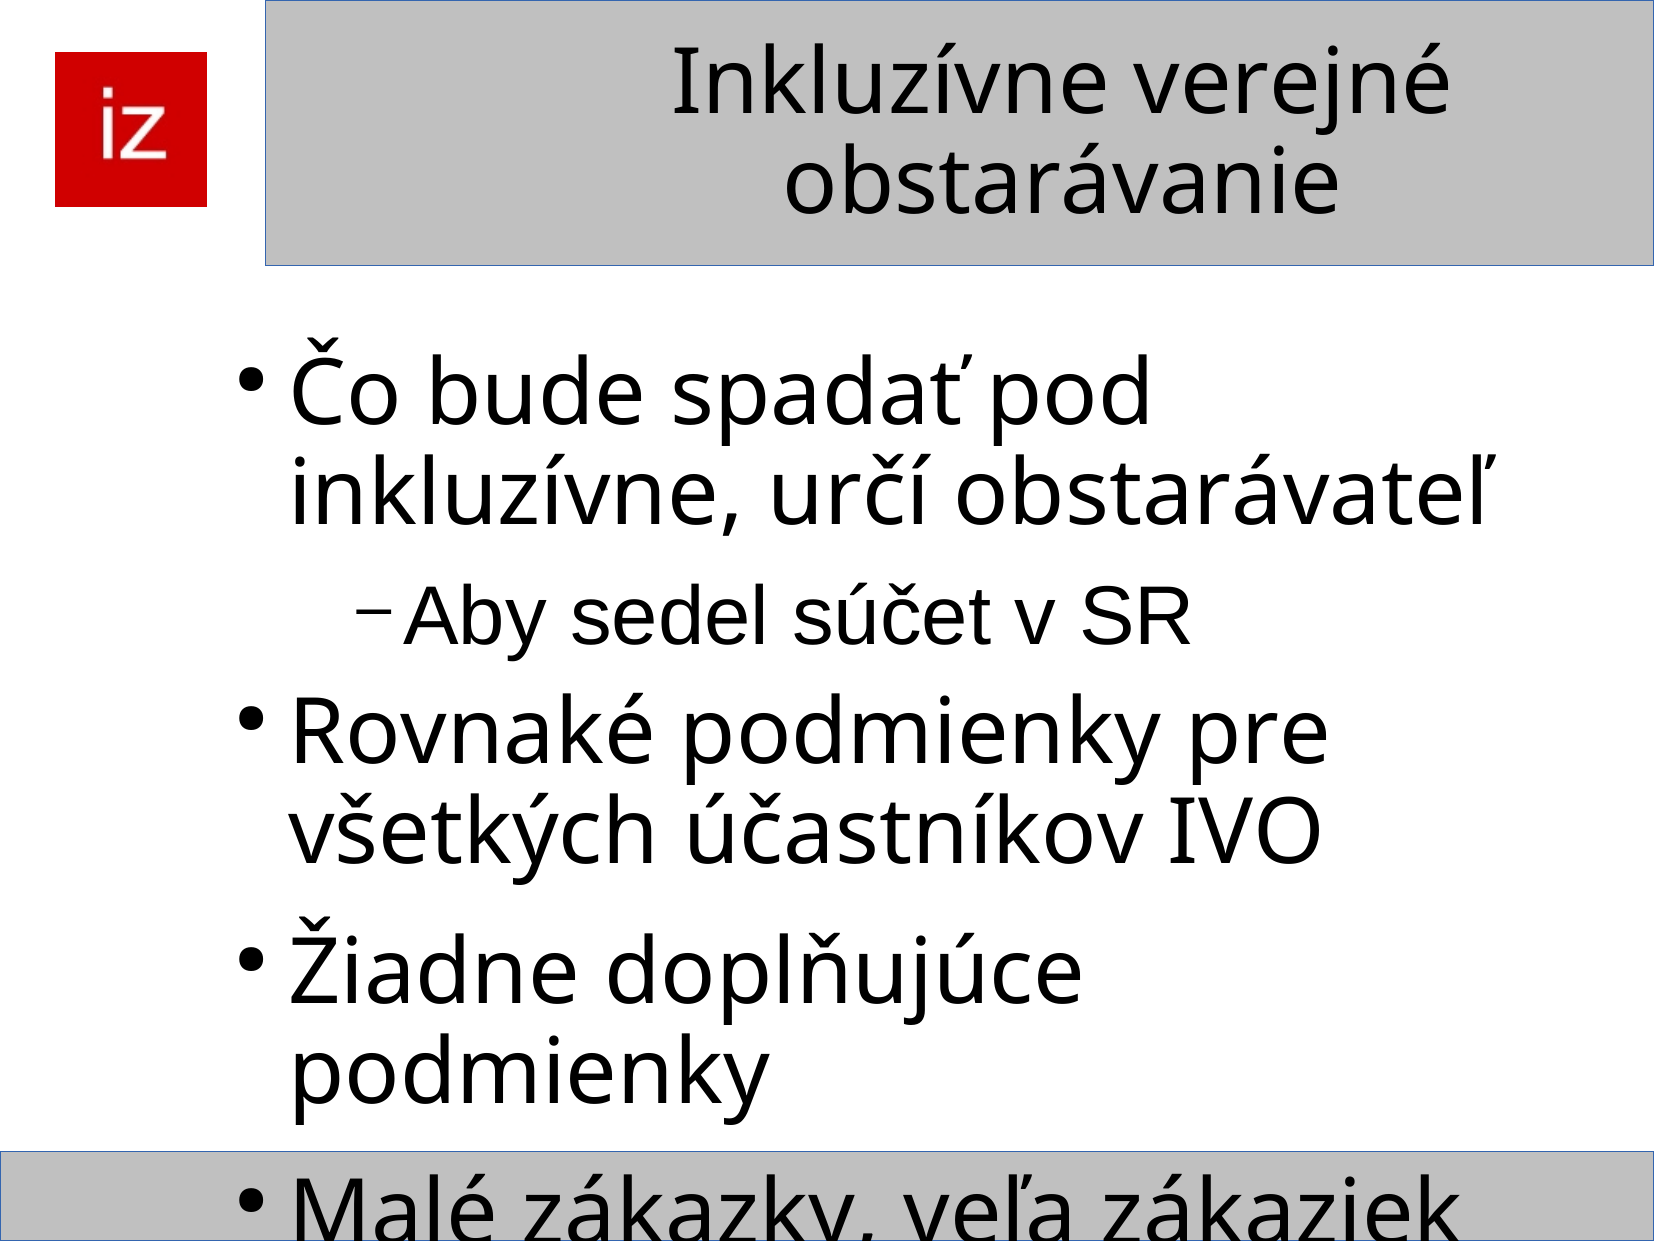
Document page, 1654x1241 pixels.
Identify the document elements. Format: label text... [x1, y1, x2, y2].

picture [55, 52, 207, 207]
title Inkluzívne verejné obstarávanie [561, 29, 1565, 237]
list Čo bude spadať pod inkluzívne, určí obstarávateľ Aby sedel súčet v SR Rovnaké podmienky pre všetkých účastníkov IVO Žiadne doplňujúce podmienky Malé zákazky, veľa zákaziek [121, 344, 1533, 1126]
